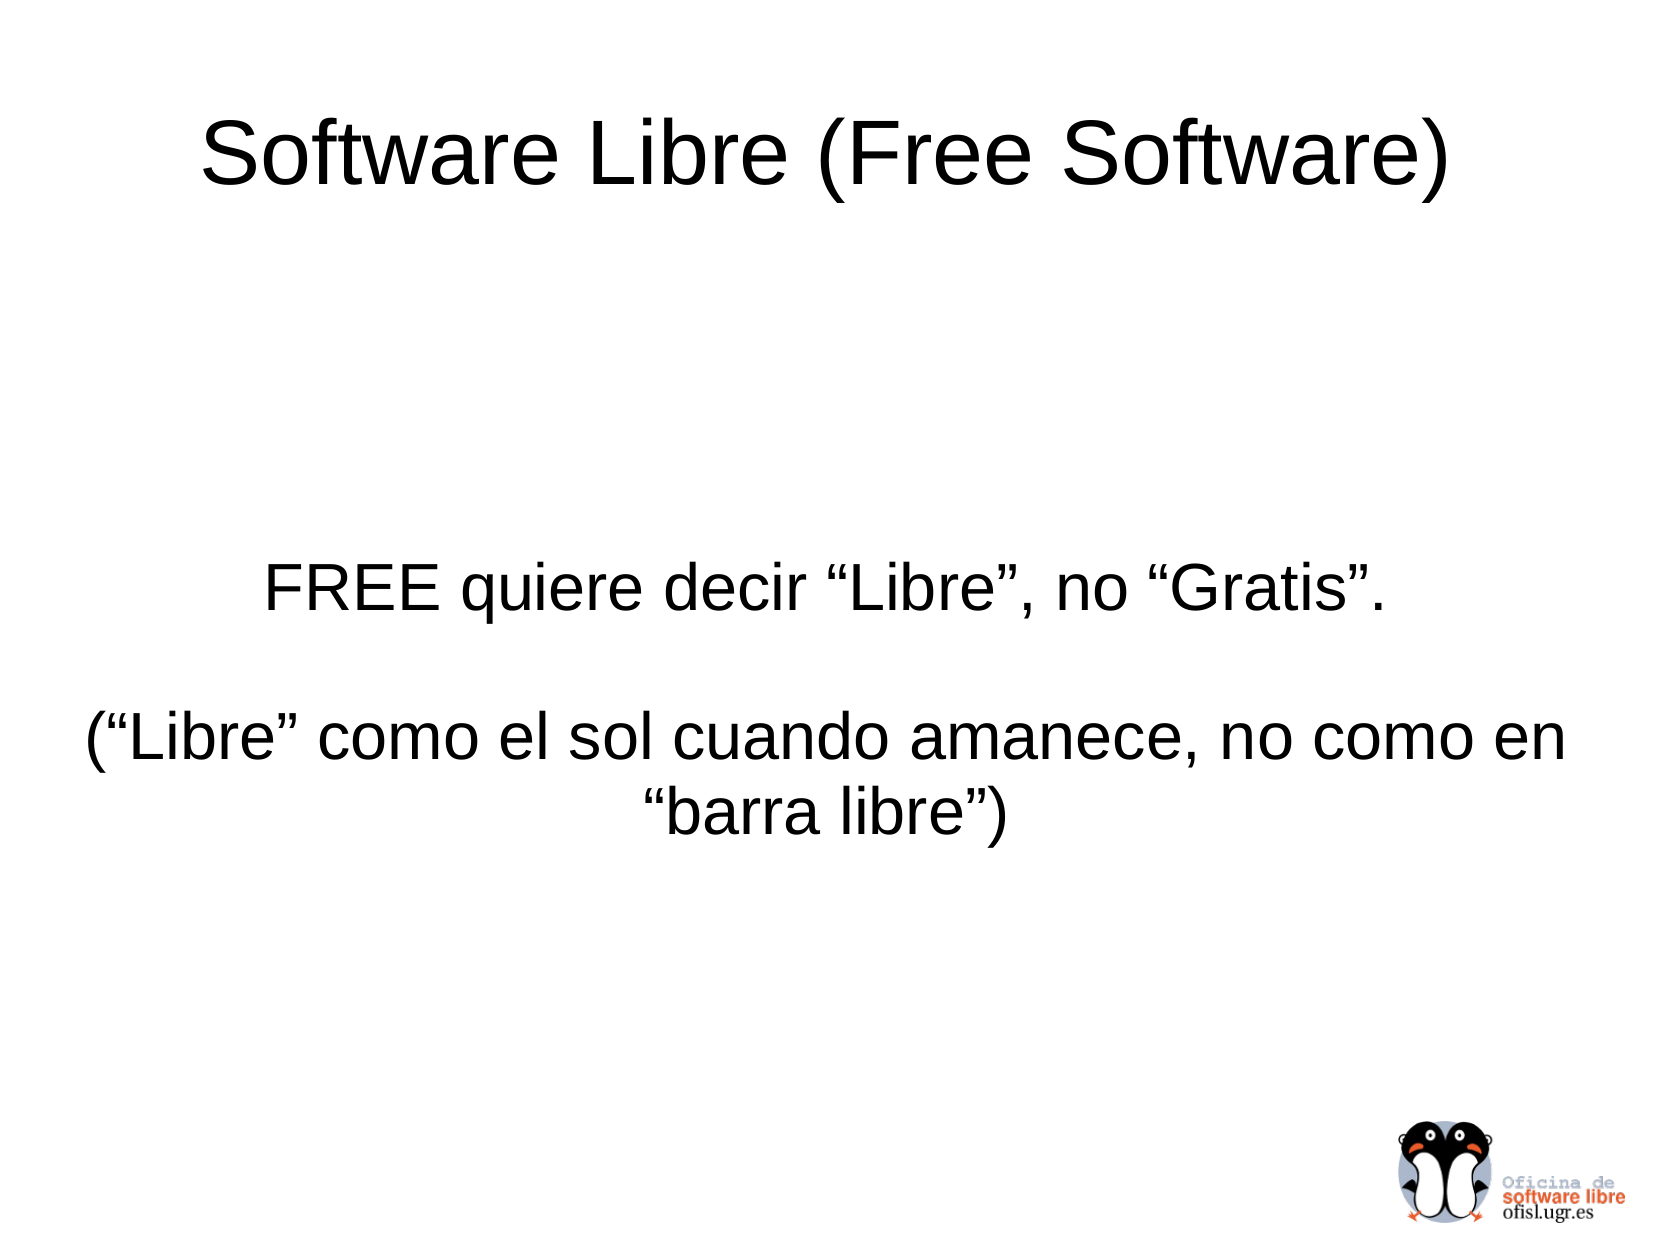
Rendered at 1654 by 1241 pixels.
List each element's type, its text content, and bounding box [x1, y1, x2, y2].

picture [1398, 1121, 1625, 1223]
title Software Libre (Free Software) [82, 56, 1571, 250]
subtitle FREE quiere decir “Libre”, no “Gratis”. (“Libre” como el sol cuando amanece, no como en “barra libre”) [82, 297, 1571, 1102]
